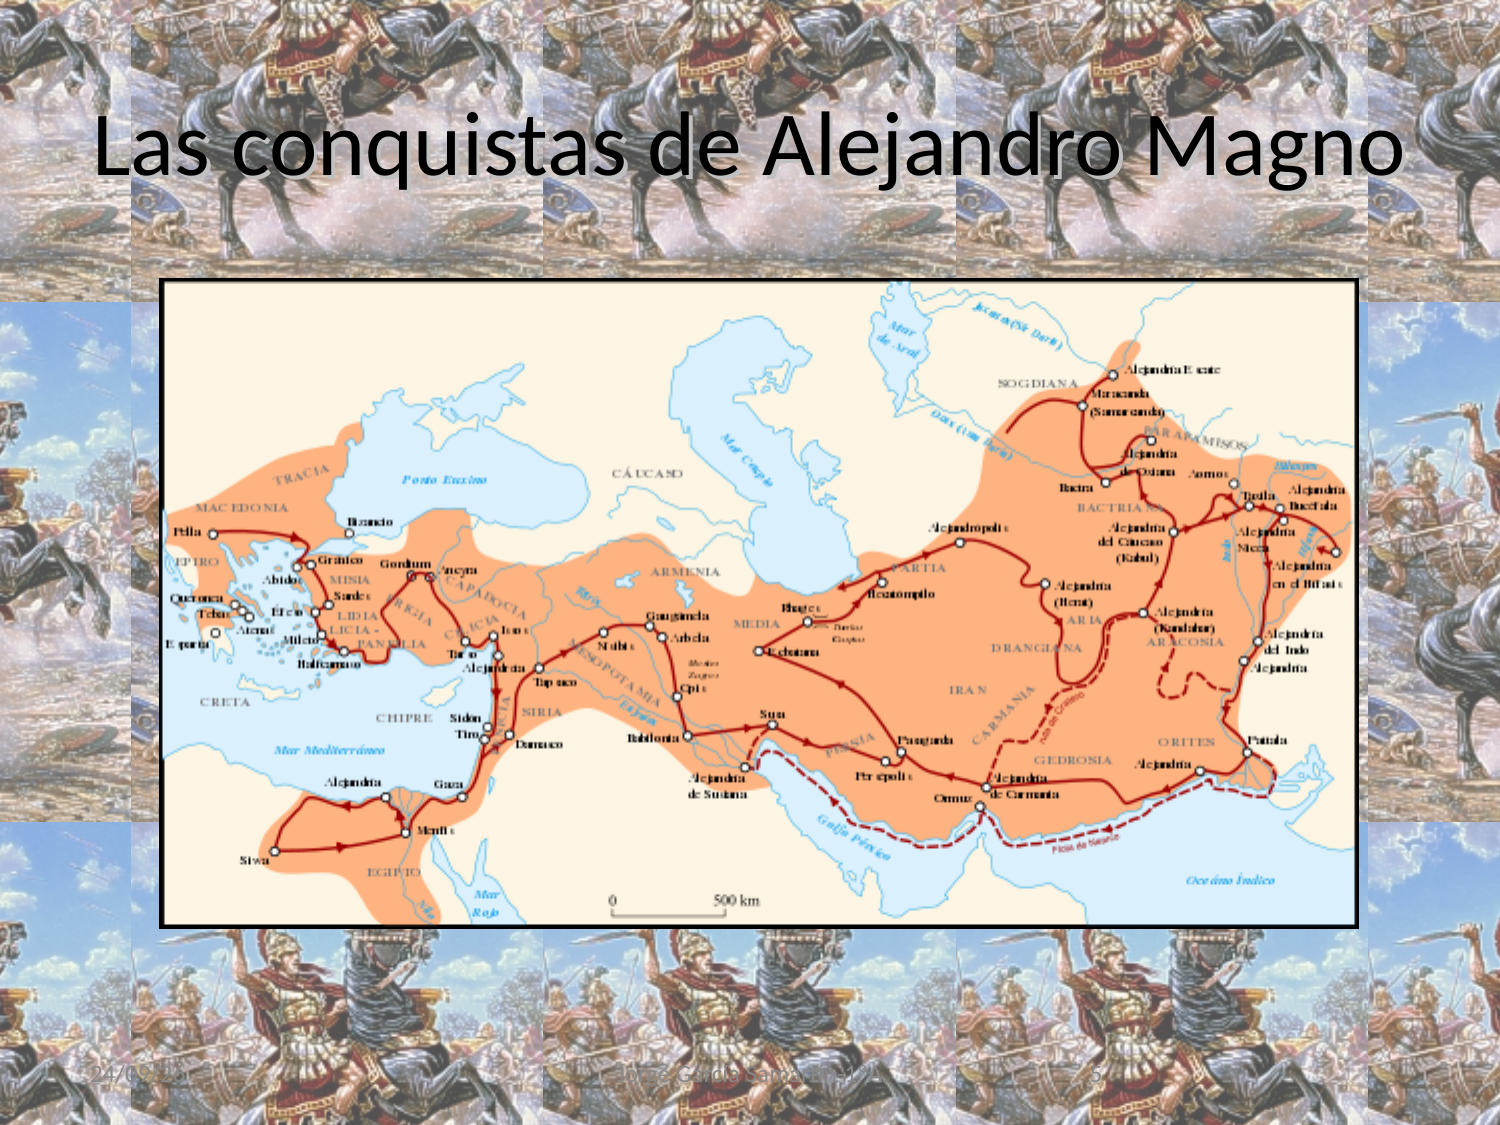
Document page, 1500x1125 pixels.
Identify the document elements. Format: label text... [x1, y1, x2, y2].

text_box miércoles, 23 de marzo de 2011 [75, 1042, 426, 1103]
text_box 5 [1074, 1042, 1426, 1103]
picture [159, 278, 1359, 929]
title Las conquistas de Alejandro Magno [75, 45, 1426, 233]
text_box Jorge García Samartín-1ºA [512, 1042, 988, 1103]
